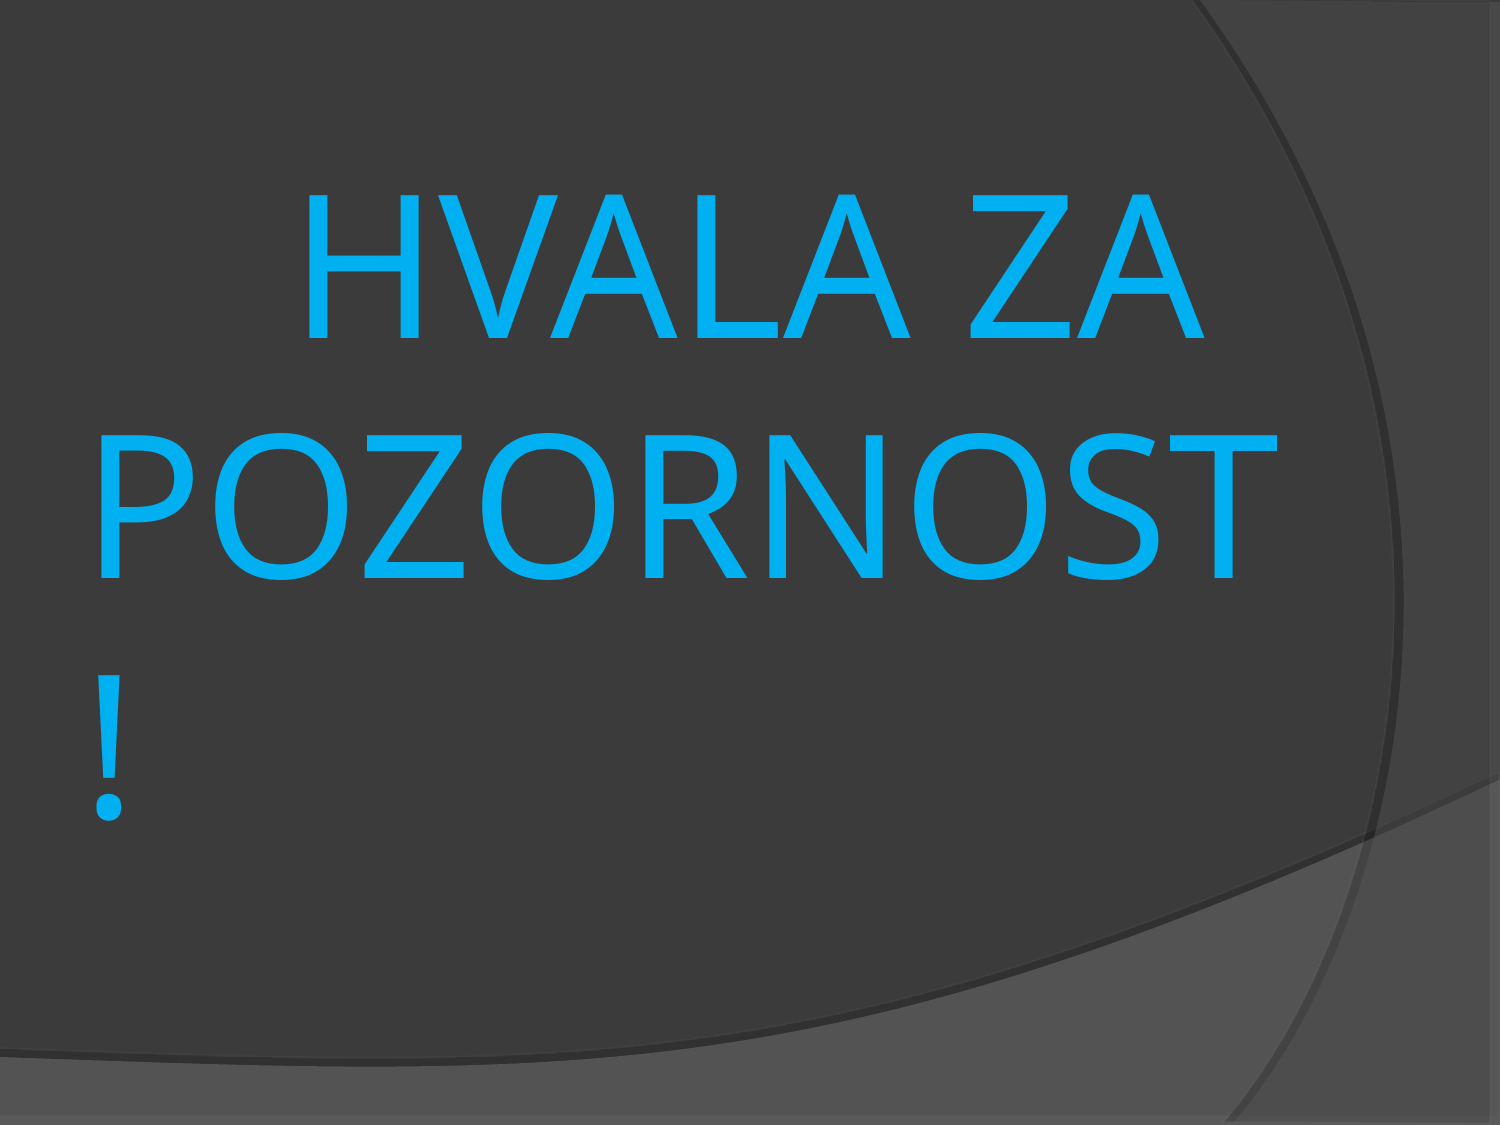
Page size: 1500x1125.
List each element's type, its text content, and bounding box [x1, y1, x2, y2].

title HVALA ZA POZORNOST! [75, 45, 1300, 233]
list [75, 262, 1300, 1005]
